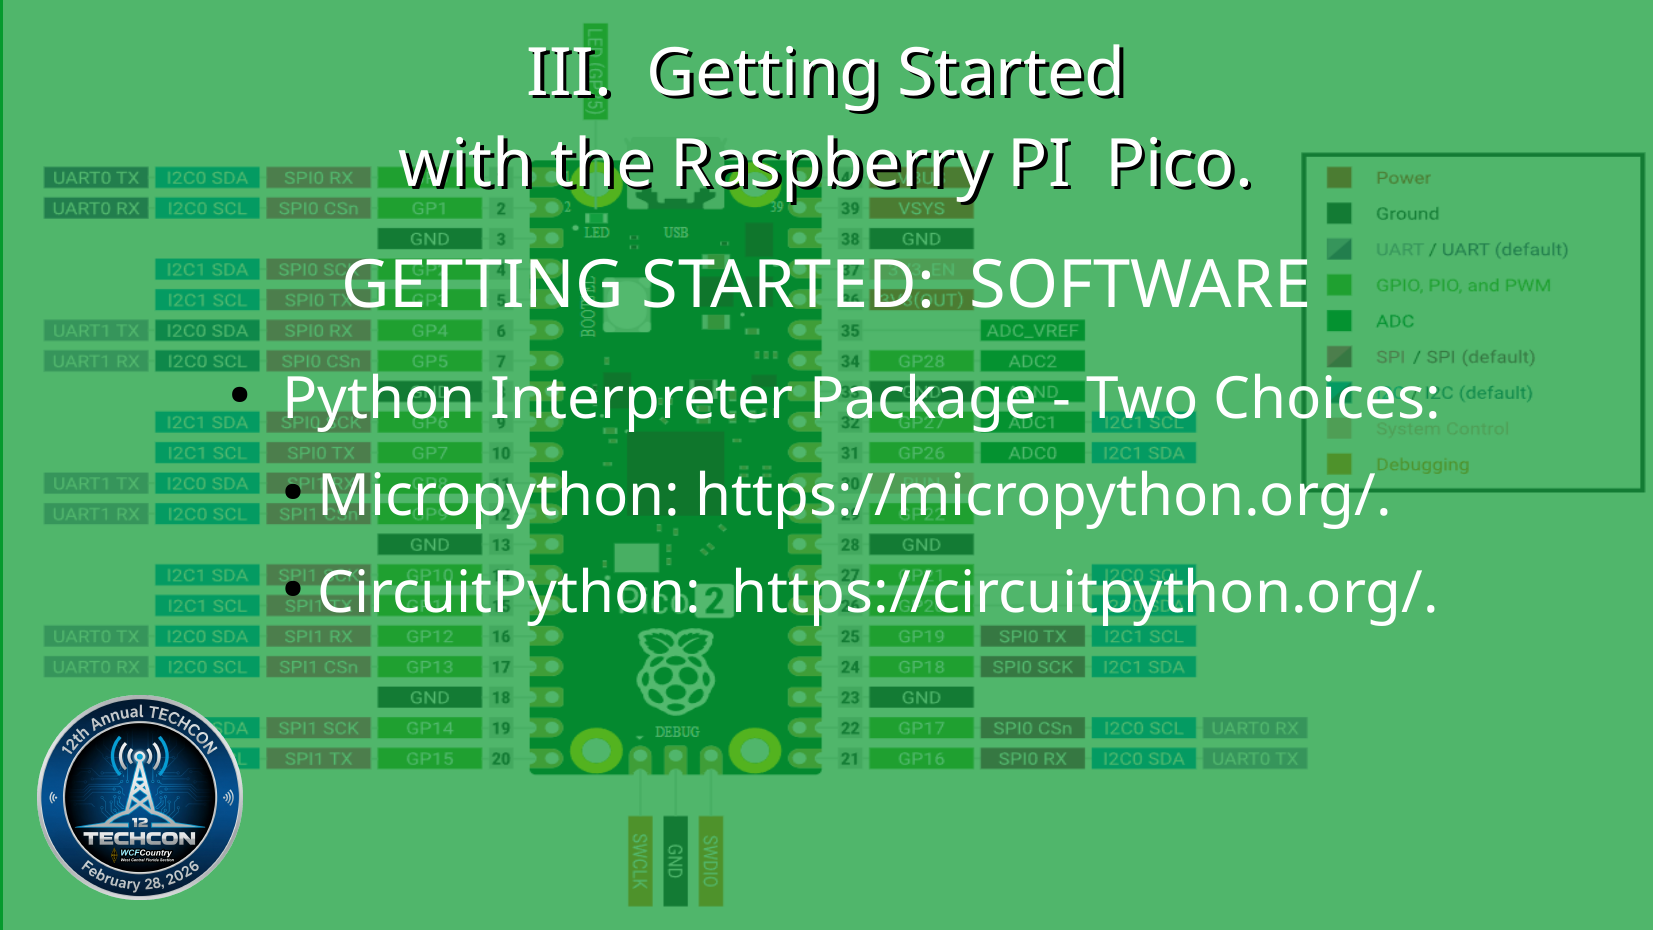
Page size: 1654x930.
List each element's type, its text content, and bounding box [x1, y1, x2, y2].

title III. Getting Started with the Raspberry PI Pico. [82, 37, 1571, 193]
picture [37, 695, 243, 900]
list GETTING STARTED: SOFTWARE Python Interpreter Package - Two Choices: Micropython: https://micropython.org/. CircuitPython: https://circuitpython.org/. [82, 217, 1571, 757]
